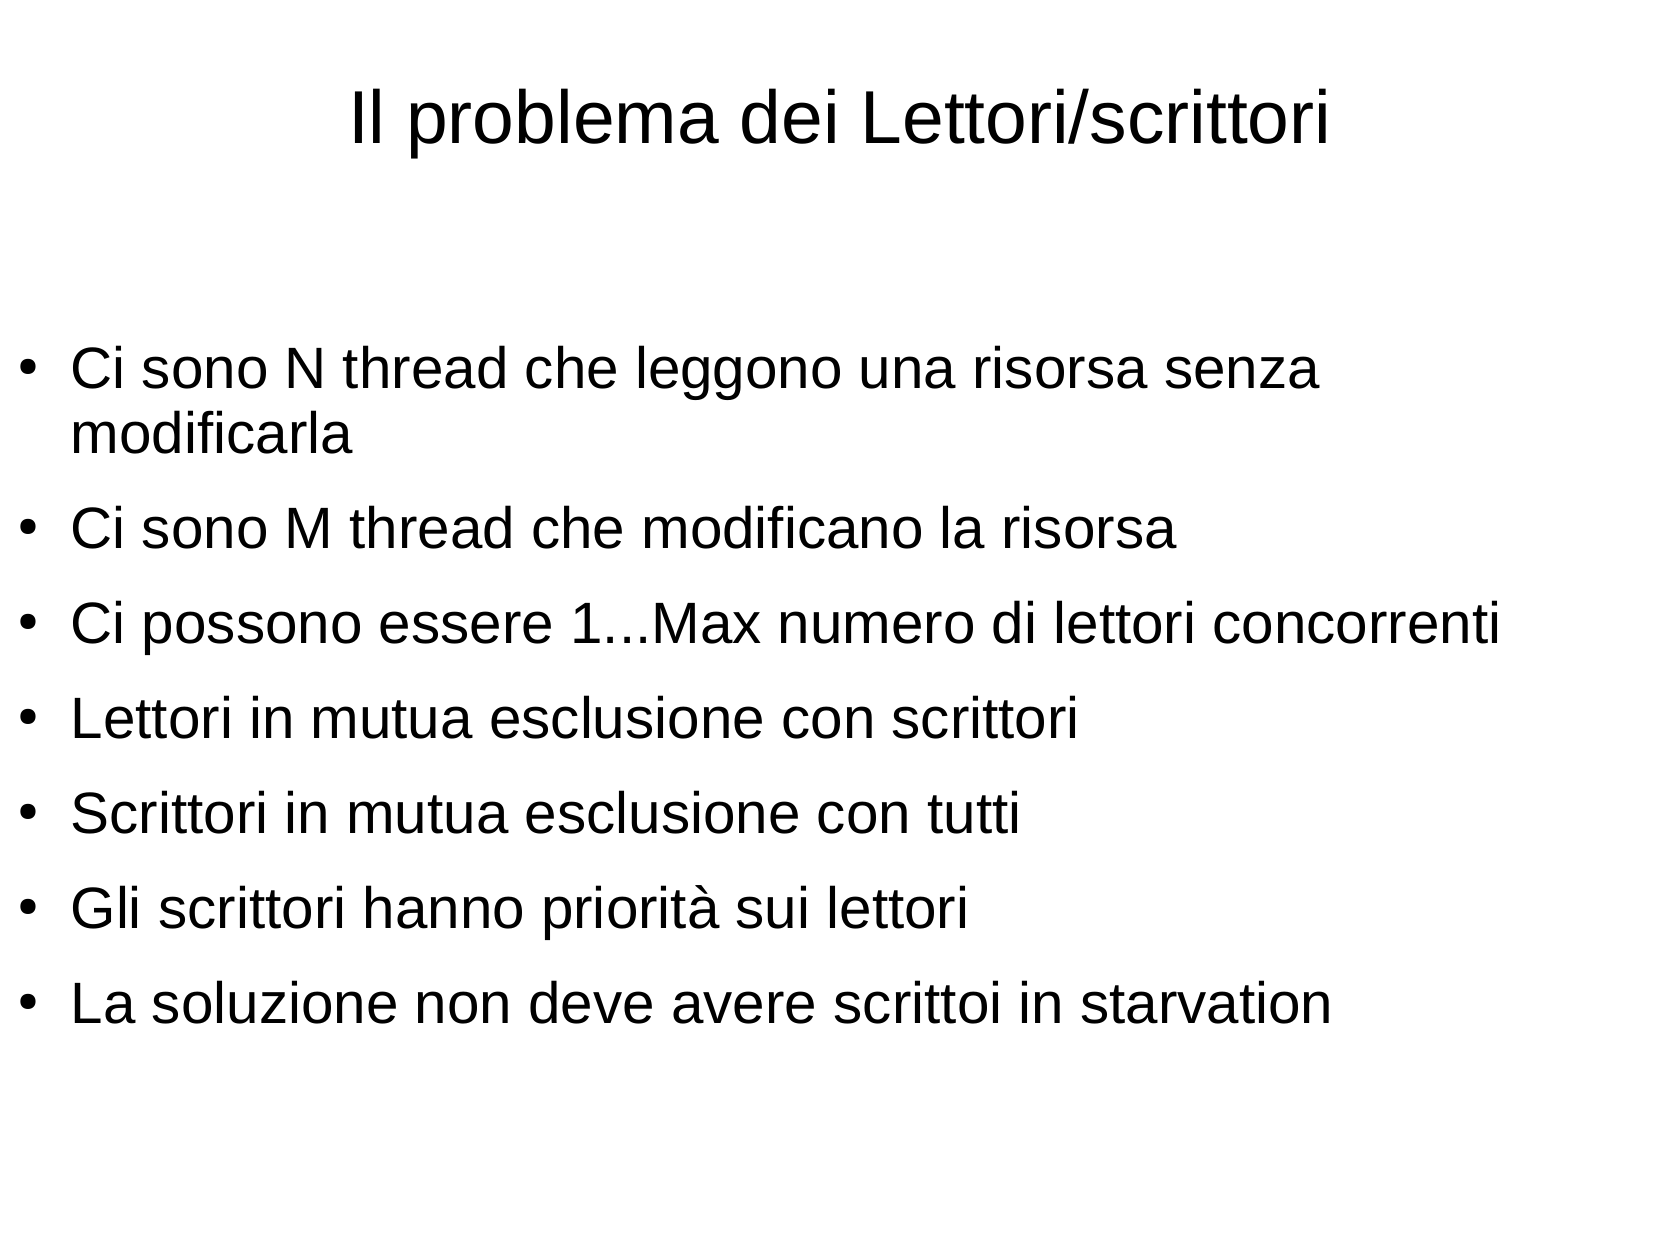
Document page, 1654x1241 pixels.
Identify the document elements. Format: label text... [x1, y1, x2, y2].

title Il problema dei Lettori/scrittori [82, 13, 1571, 222]
list Ci sono N thread che leggono una risorsa senza modificarla Ci sono M thread che modificano la risorsa Ci possono essere 1...Max numero di lettori concorrenti Lettori in mutua esclusione con scrittori Scrittori in mutua esclusione con tutti Gli scrittori hanno priorità sui lettori La soluzione non deve avere scrittoi in starvation [0, 231, 1621, 1156]
